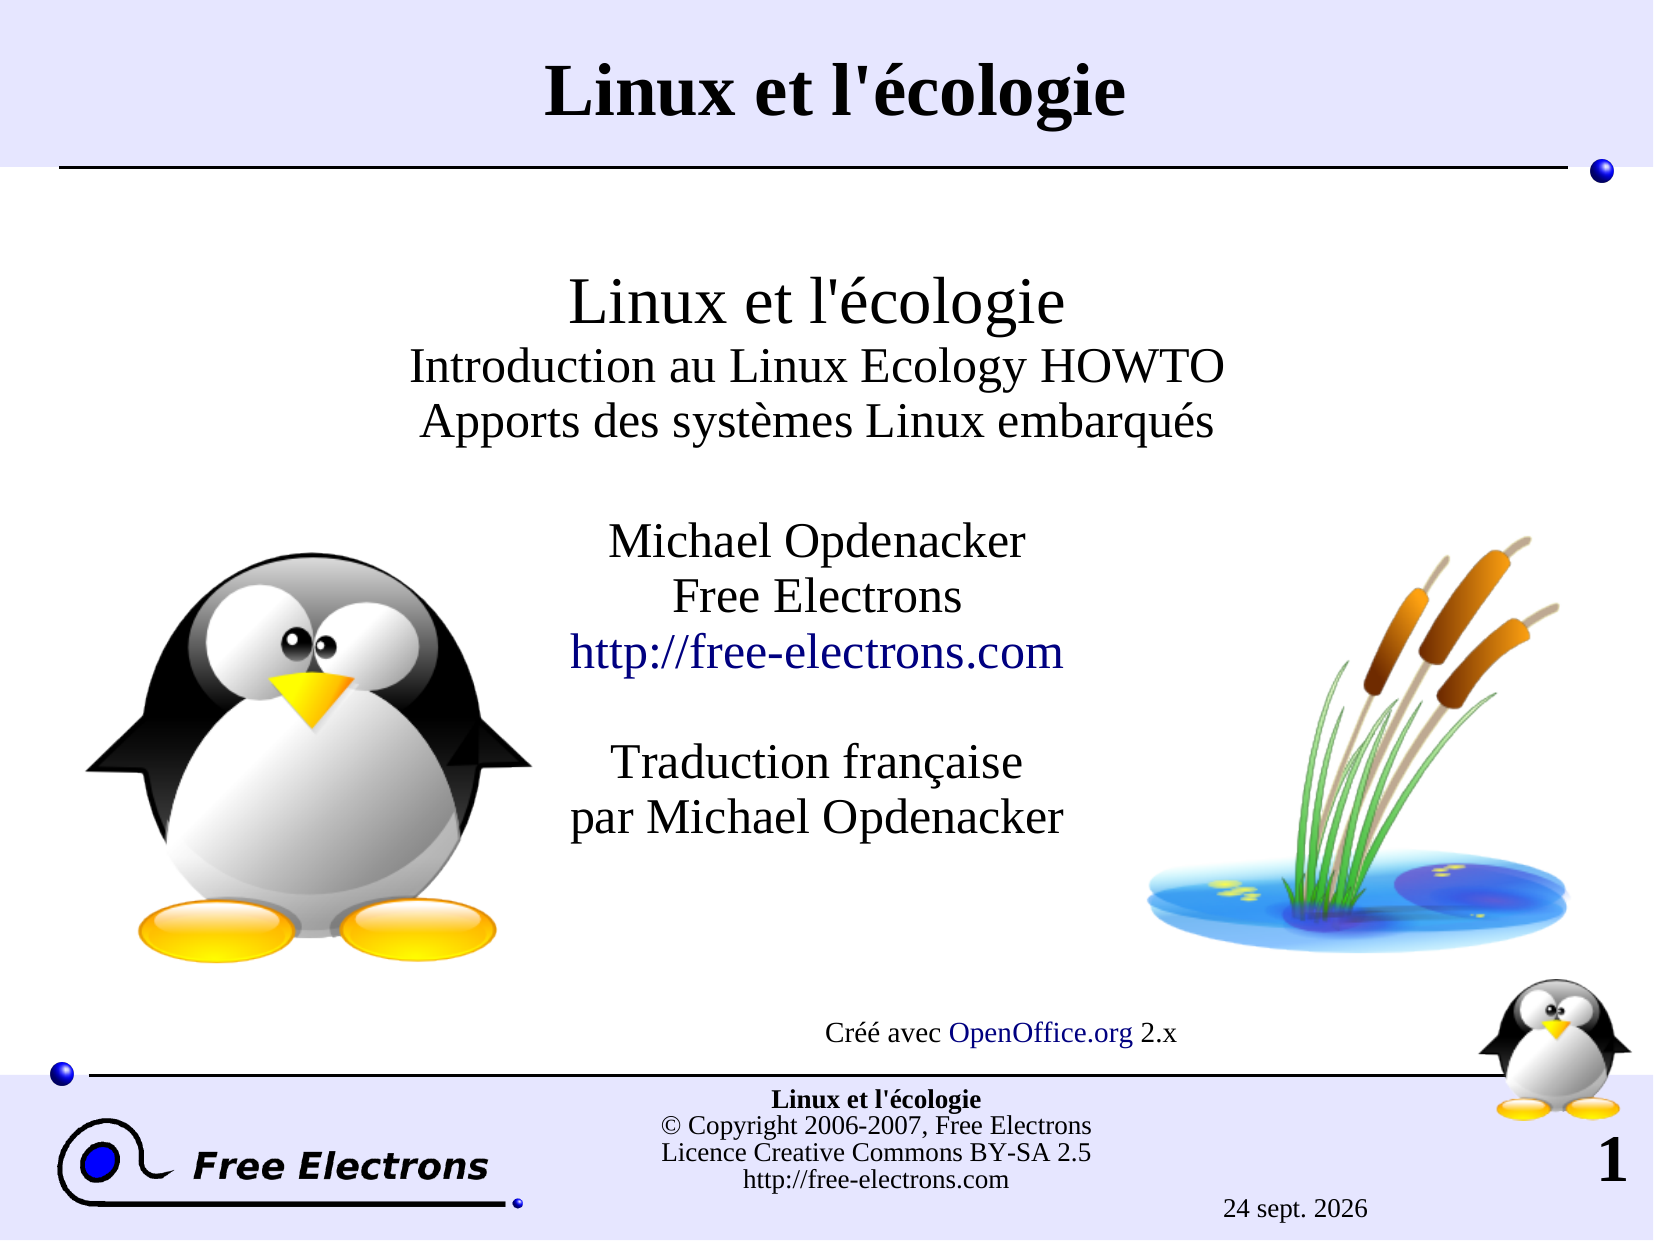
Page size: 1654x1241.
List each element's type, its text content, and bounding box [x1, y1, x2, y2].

subtitle Linux et l'écologie Introduction au Linux Ecology HOWTO Apports des systèmes Linux embarqués Michael Opdenacker Free Electrons http://free-electrons.com Traduction française par Michael Opdenacker [111, 196, 1524, 913]
picture [1118, 514, 1606, 969]
picture [50, 1107, 527, 1216]
text_box Créé avec OpenOffice.org 2.x [825, 1016, 1217, 1052]
picture [1476, 979, 1634, 1121]
title Linux et l'écologie [33, 29, 1604, 153]
picture [78, 552, 537, 965]
